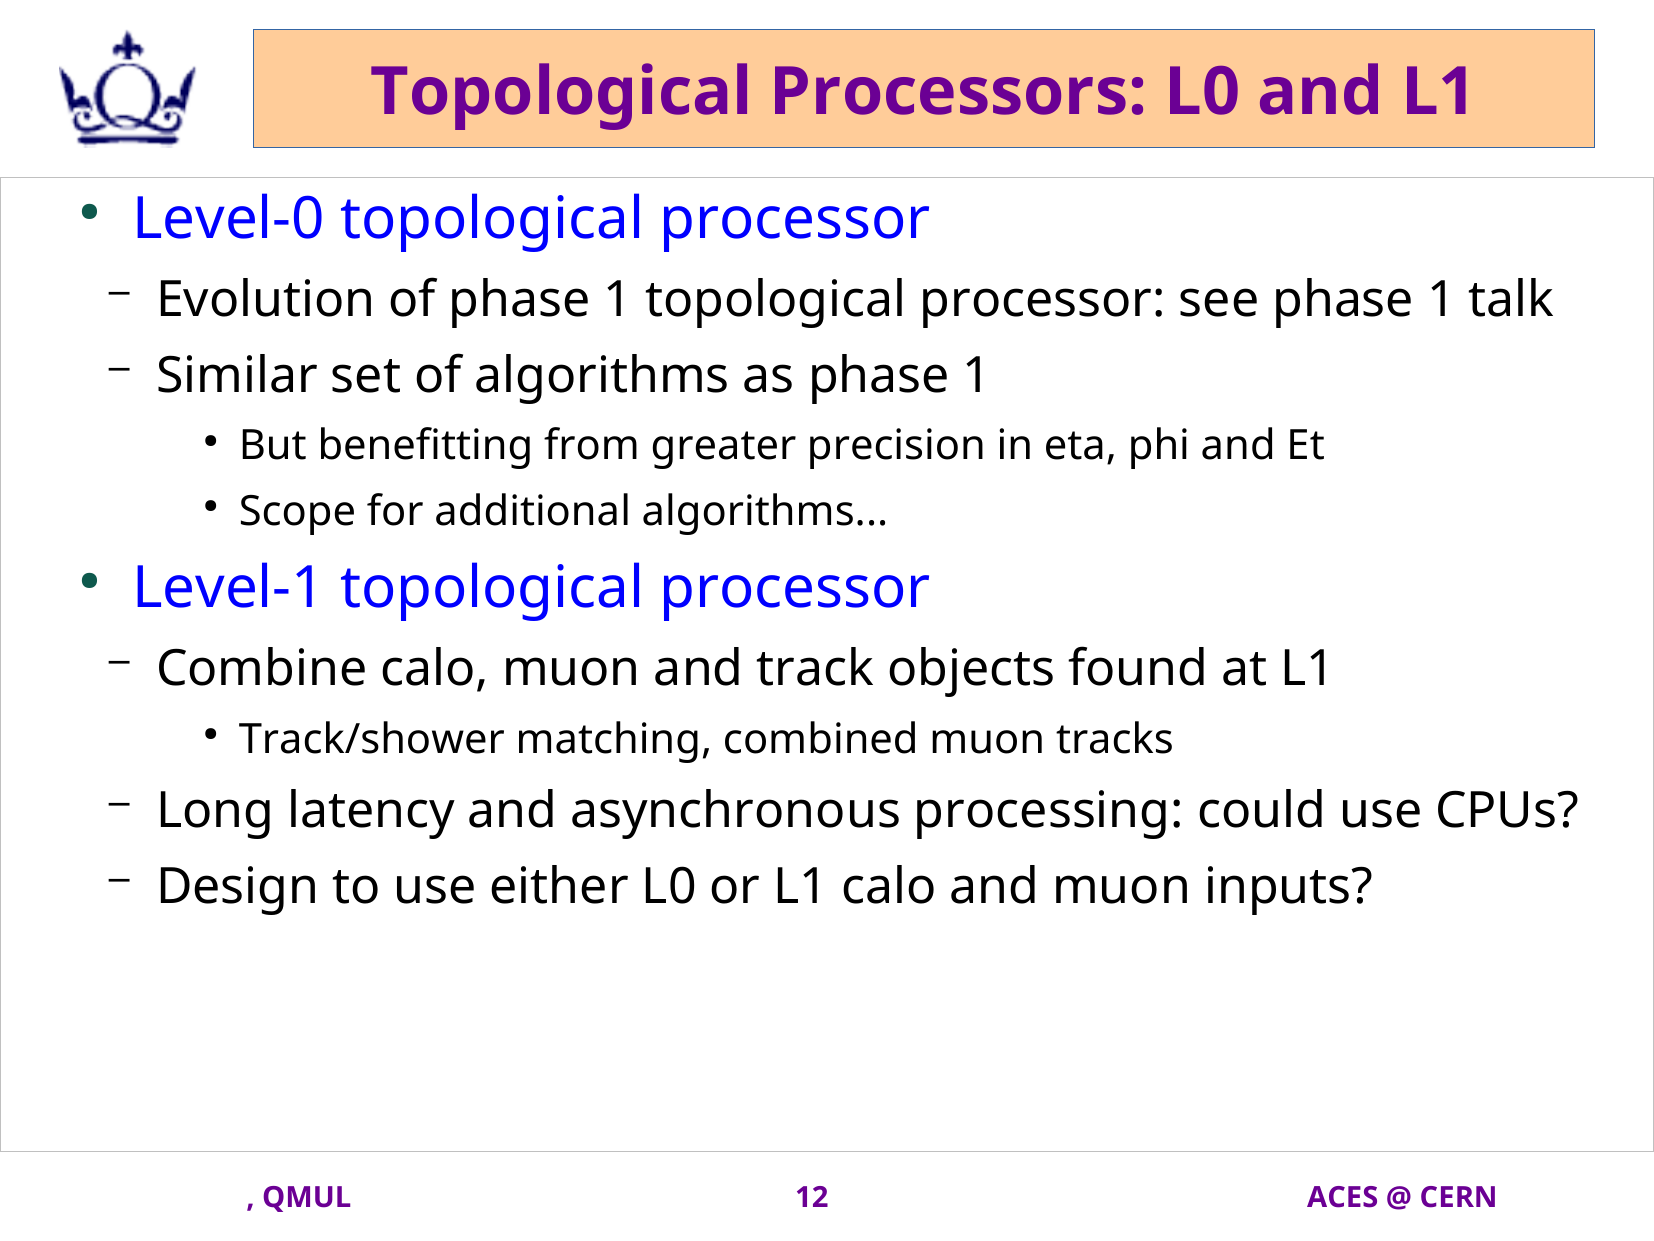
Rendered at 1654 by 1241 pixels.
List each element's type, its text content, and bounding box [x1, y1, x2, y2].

list Level-0 topological processor Evolution of phase 1 topological processor: see phase 1 talk Similar set of algorithms as phase 1 But benefitting from greater precision in eta, phi and Et Scope for additional algorithms... Level-1 topological processor Combine calo, muon and track objects found at L1 Track/shower matching, combined muon tracks Long latency and asynchronous processing: could use CPUs? Design to use either L0 or L1 calo and muon inputs? [61, 181, 1633, 1149]
title Topological Processors: L0 and L1 [253, 29, 1595, 148]
picture [59, 29, 200, 148]
